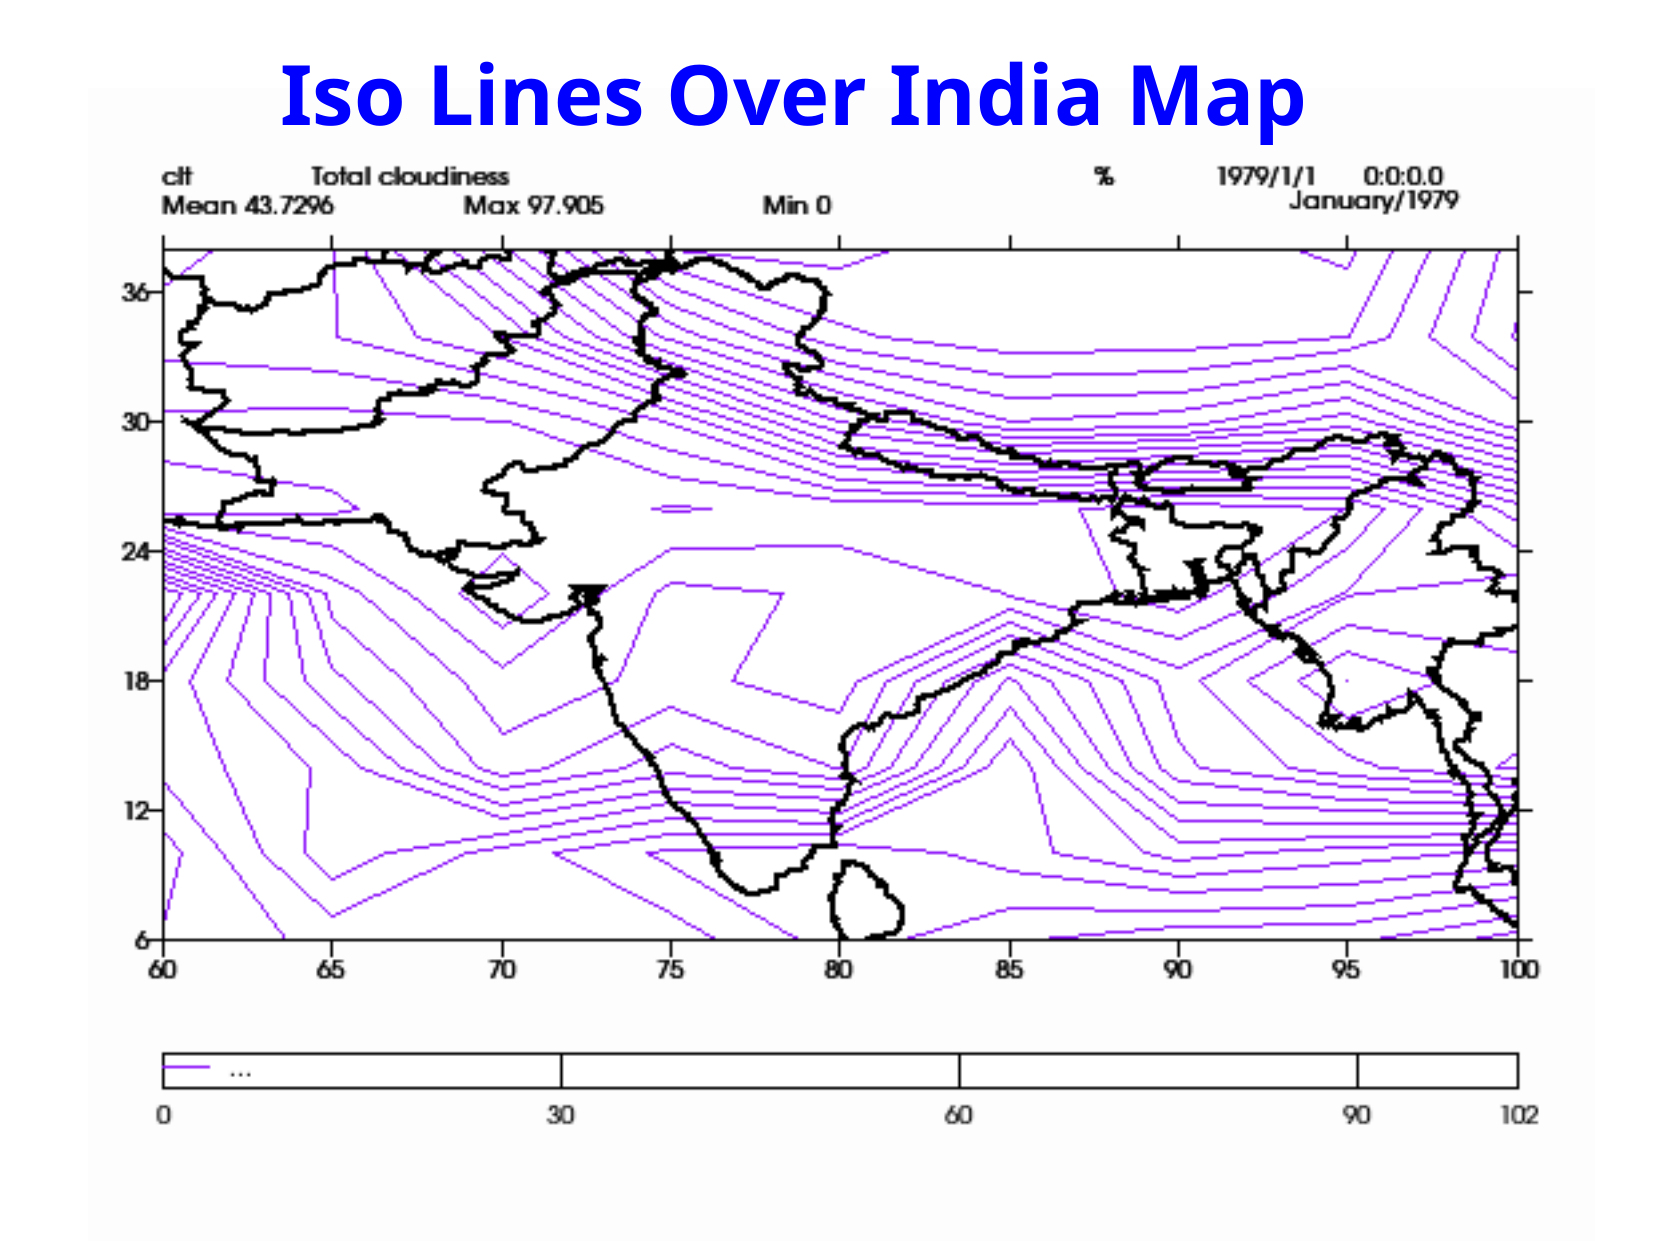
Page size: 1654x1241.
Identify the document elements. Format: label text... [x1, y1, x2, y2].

text_box Iso Lines Over India Map [265, 29, 1418, 160]
picture [88, 88, 1595, 1241]
